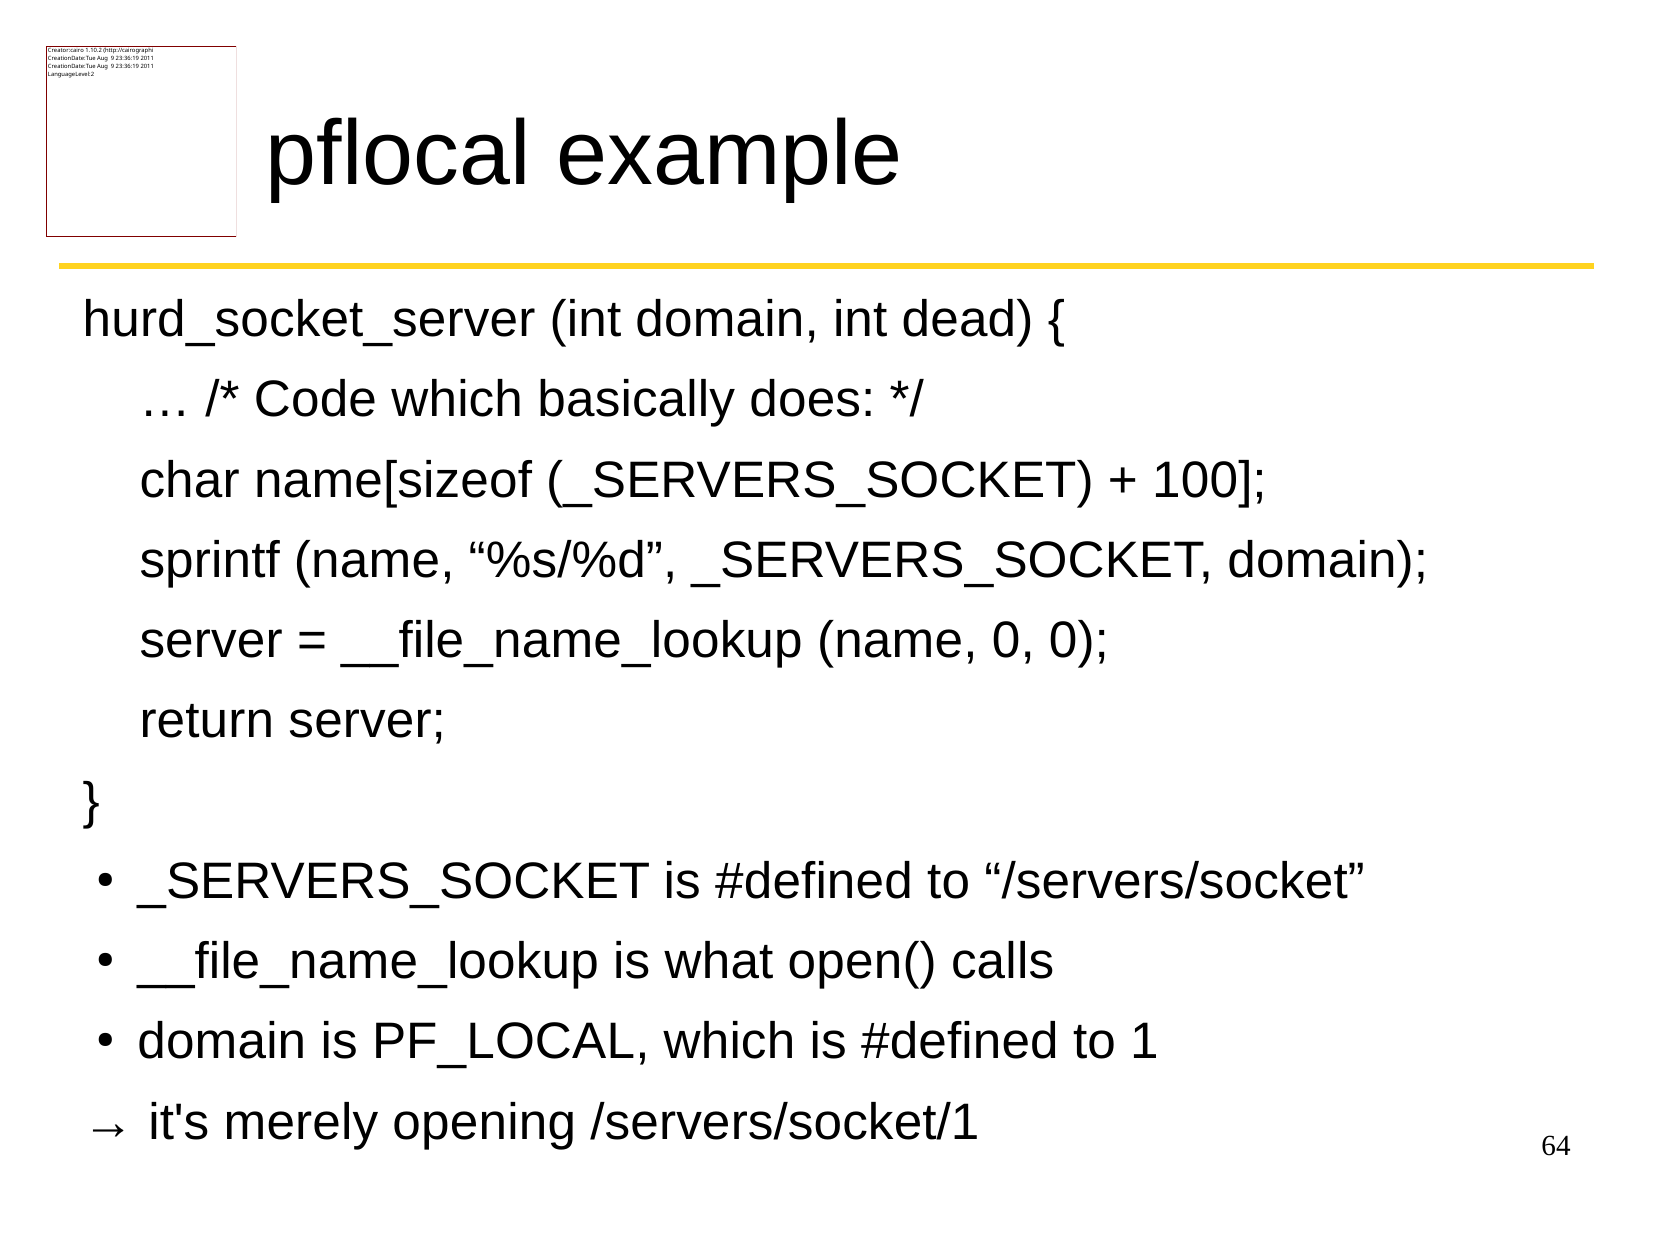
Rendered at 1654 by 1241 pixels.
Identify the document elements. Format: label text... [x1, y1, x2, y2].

list hurd_socket_server (int domain, int dead) { … /* Code which basically does: */ char name[sizeof (_SERVERS_SOCKET) + 100]; sprintf (name, “%s/%d”, _SERVERS_SOCKET, domain); server = __file_name_lookup (name, 0, 0); return server; } _SERVERS_SOCKET is #defined to “/servers/socket” __file_name_lookup is what open() calls domain is PF_LOCAL, which is #defined to 1 → it's merely opening /servers/socket/1 [82, 290, 1571, 1152]
title pflocal example [265, 49, 1571, 257]
